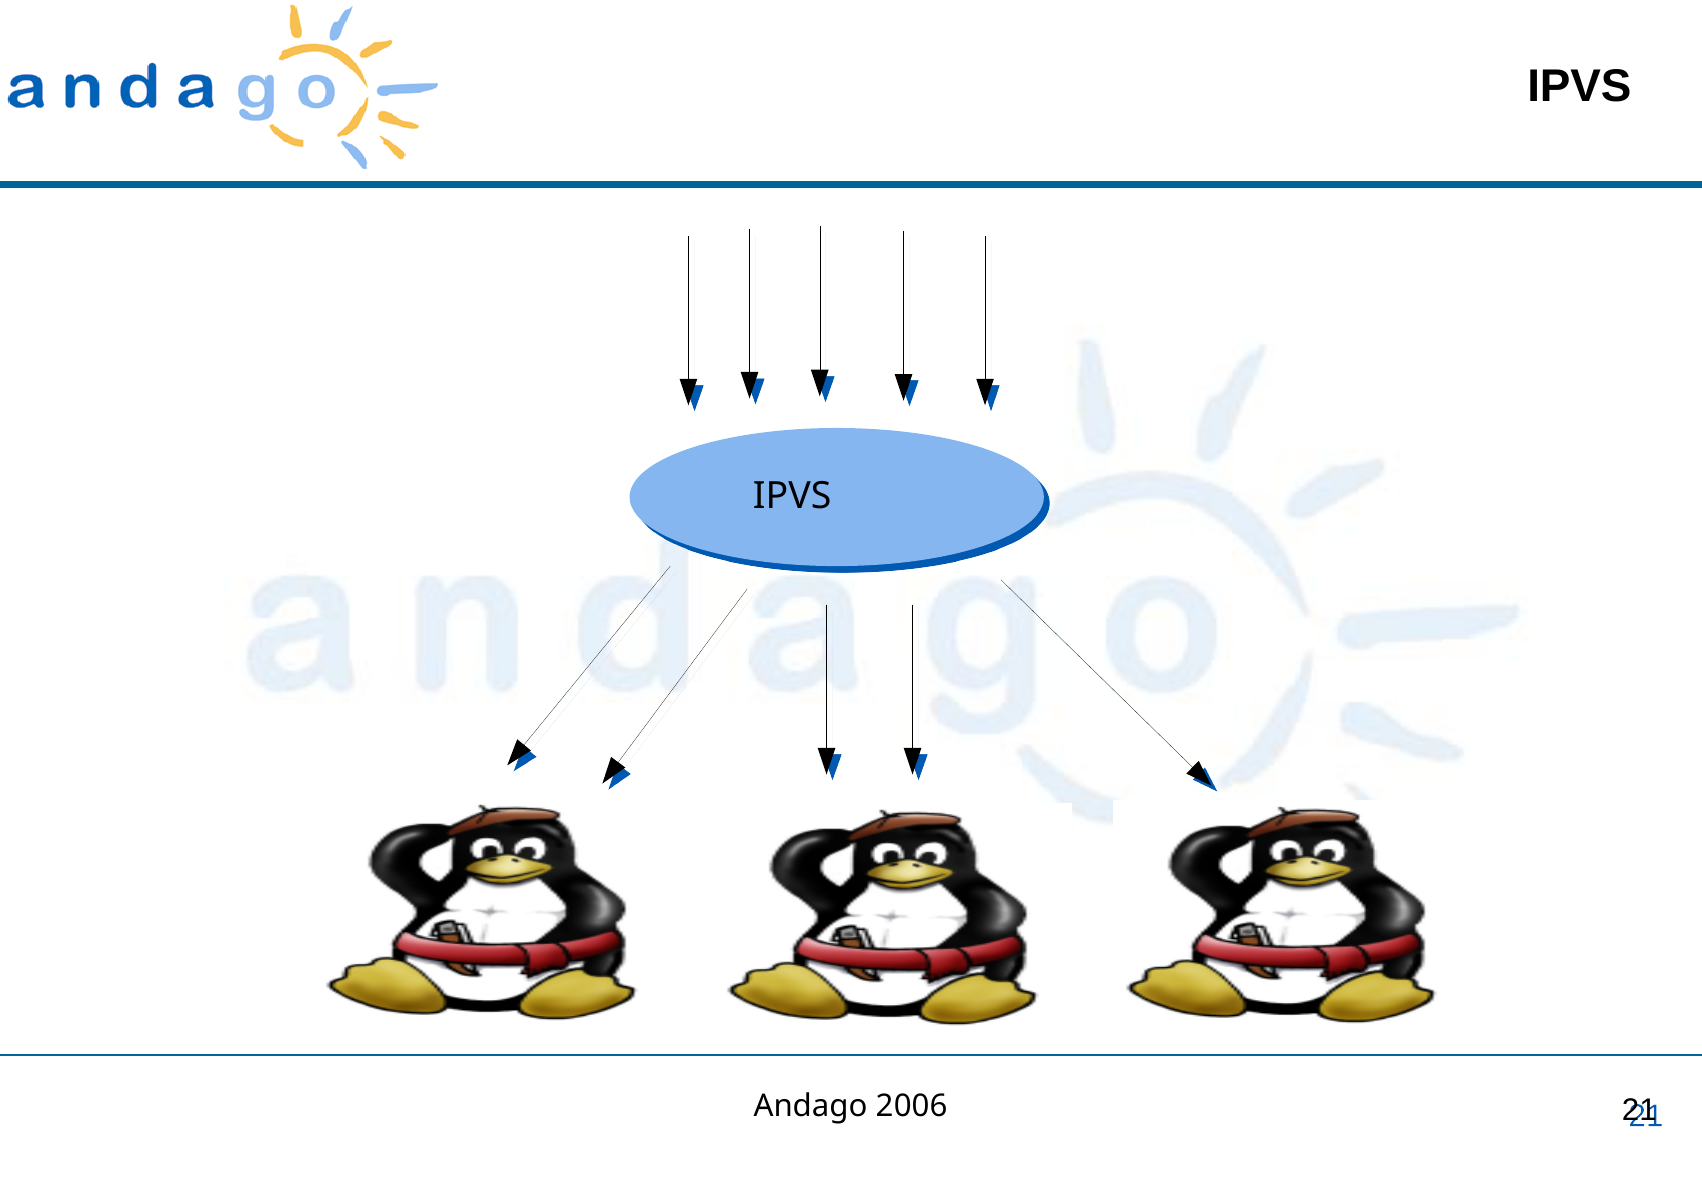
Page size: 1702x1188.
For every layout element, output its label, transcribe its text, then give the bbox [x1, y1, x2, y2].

text_box IPVS [629, 427, 1044, 567]
title IPVS [255, 0, 1702, 188]
picture [224, 324, 1538, 1033]
picture [0, 0, 255, 175]
